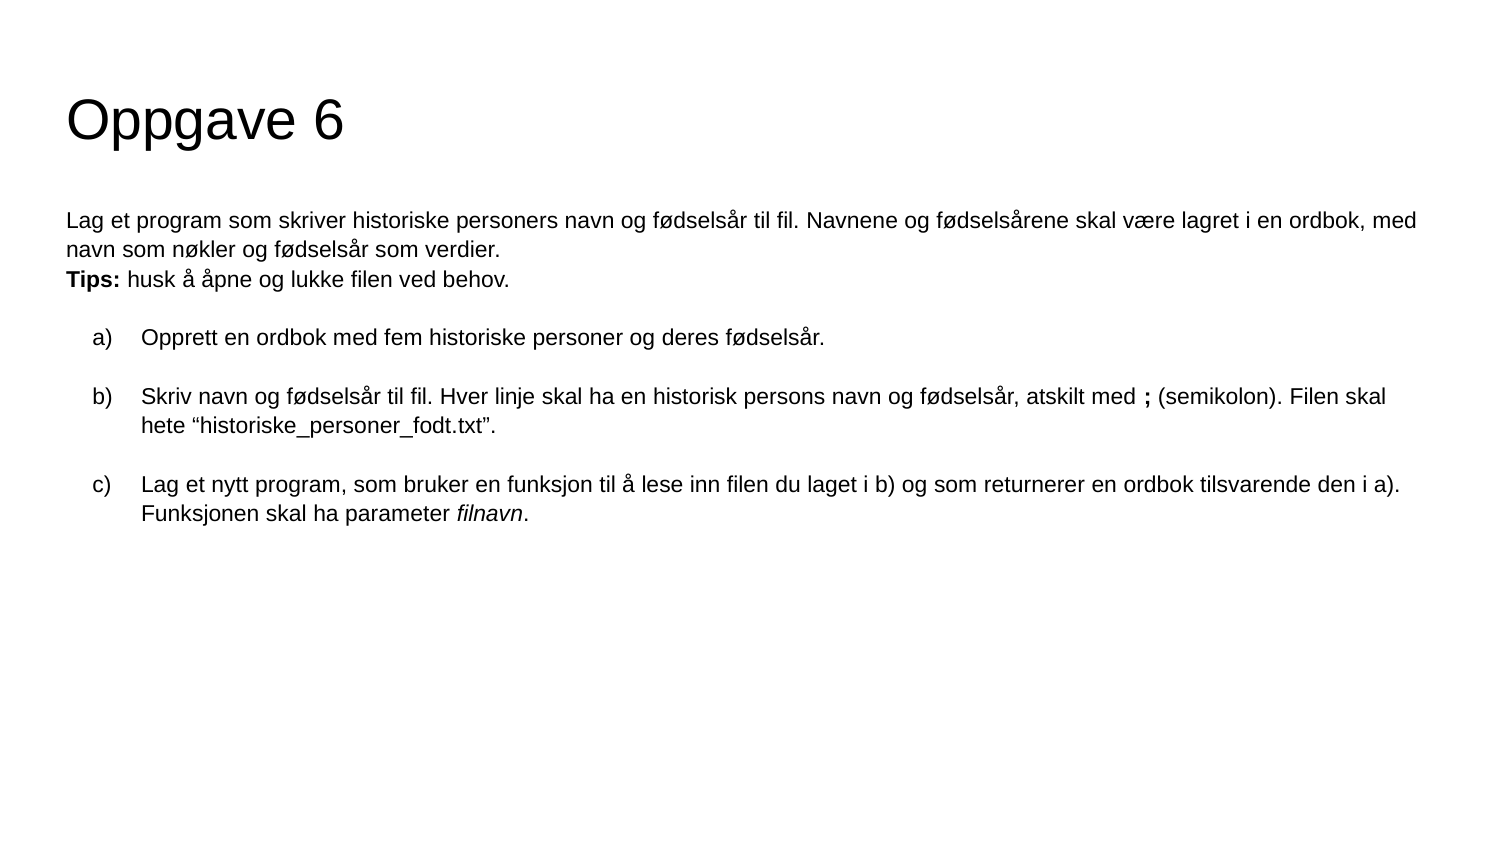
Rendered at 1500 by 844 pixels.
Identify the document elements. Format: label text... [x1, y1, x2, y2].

list Lag et program som skriver historiske personers navn og fødselsår til fil. Navnene og fødselsårene skal være lagret i en ordbok, med navn som nøkler og fødselsår som verdier. Tips: husk å åpne og lukke filen ved behov. Opprett en ordbok med fem historiske personer og deres fødselsår. Skriv navn og fødselsår til fil. Hver linje skal ha en historisk persons navn og fødselsår, atskilt med ; (semikolon). Filen skal hete “historiske_personer_fodt.txt”. Lag et nytt program, som bruker en funksjon til å lese inn filen du laget i b) og som returnerer en ordbok tilsvarende den i a). Funksjonen skal ha parameter filnavn. [51, 189, 1449, 750]
title Oppgave 6 [51, 72, 1449, 167]
